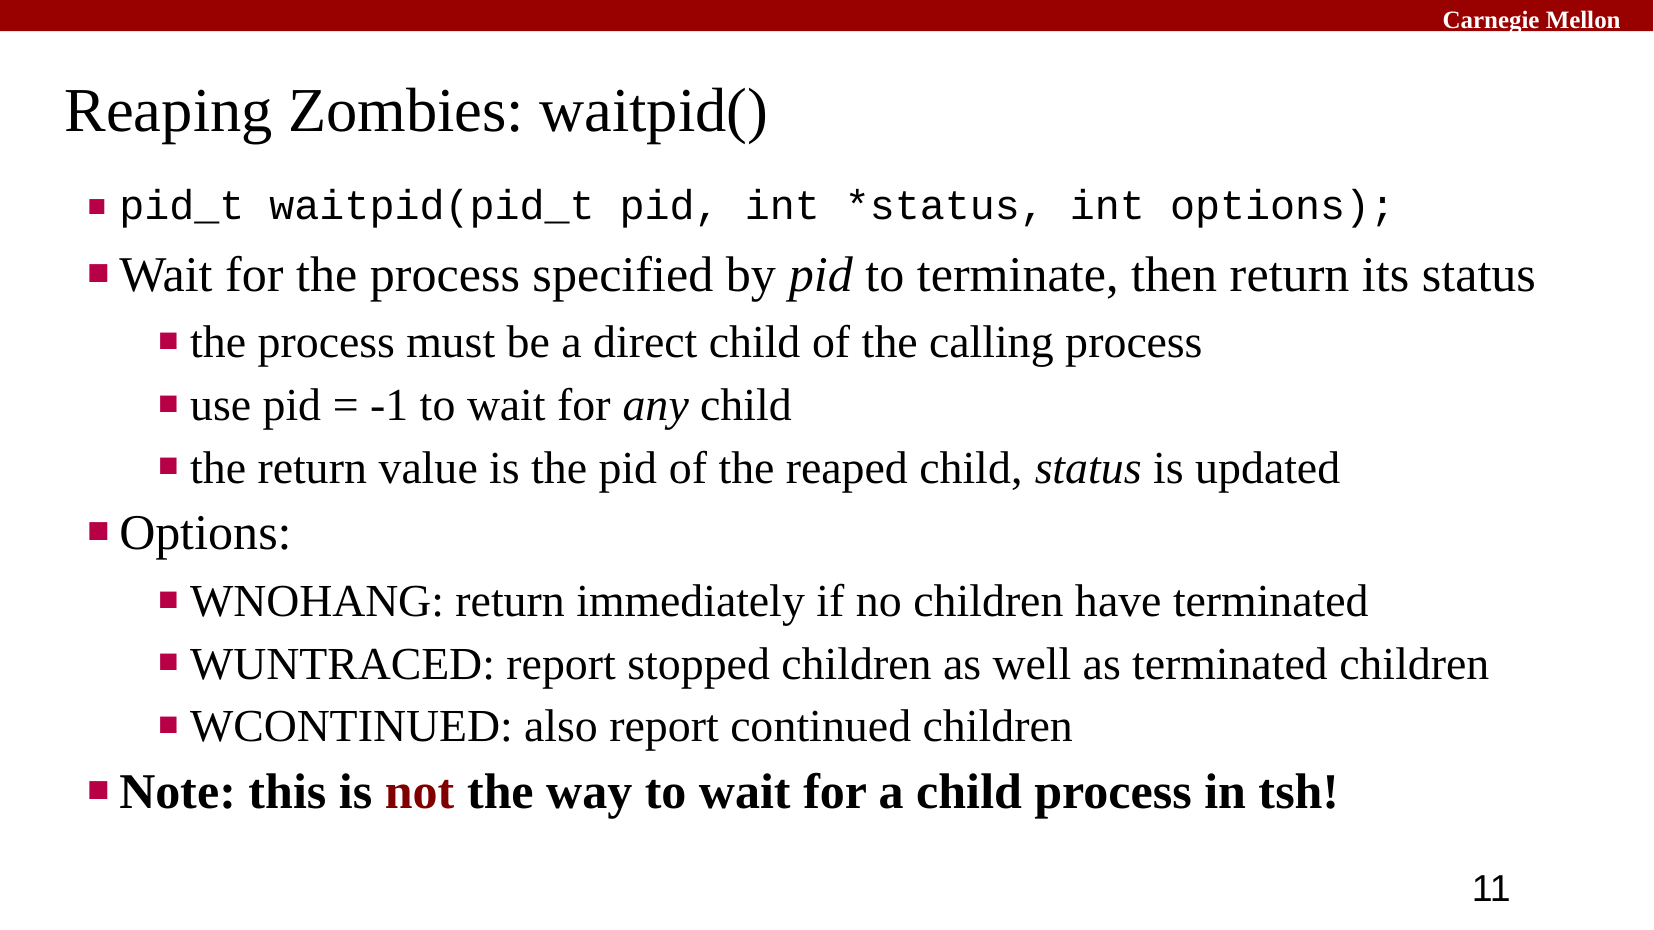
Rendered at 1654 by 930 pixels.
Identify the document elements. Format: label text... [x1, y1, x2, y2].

title Reaping Zombies: waitpid() [64, 58, 1576, 163]
list pid_t waitpid(pid_t pid, int *status, int options); Wait for the process specified by pid to terminate, then return its status the process must be a direct child of the calling process use pid = -1 to wait for any child the return value is the pid of the reaped child, status is updated Options: WNOHANG: return immediately if no children have terminated WUNTRACED: report stopped children as well as terminated children WCONTINUED: also report continued children Note: this is not the way to wait for a child process in tsh! [71, 184, 1576, 859]
